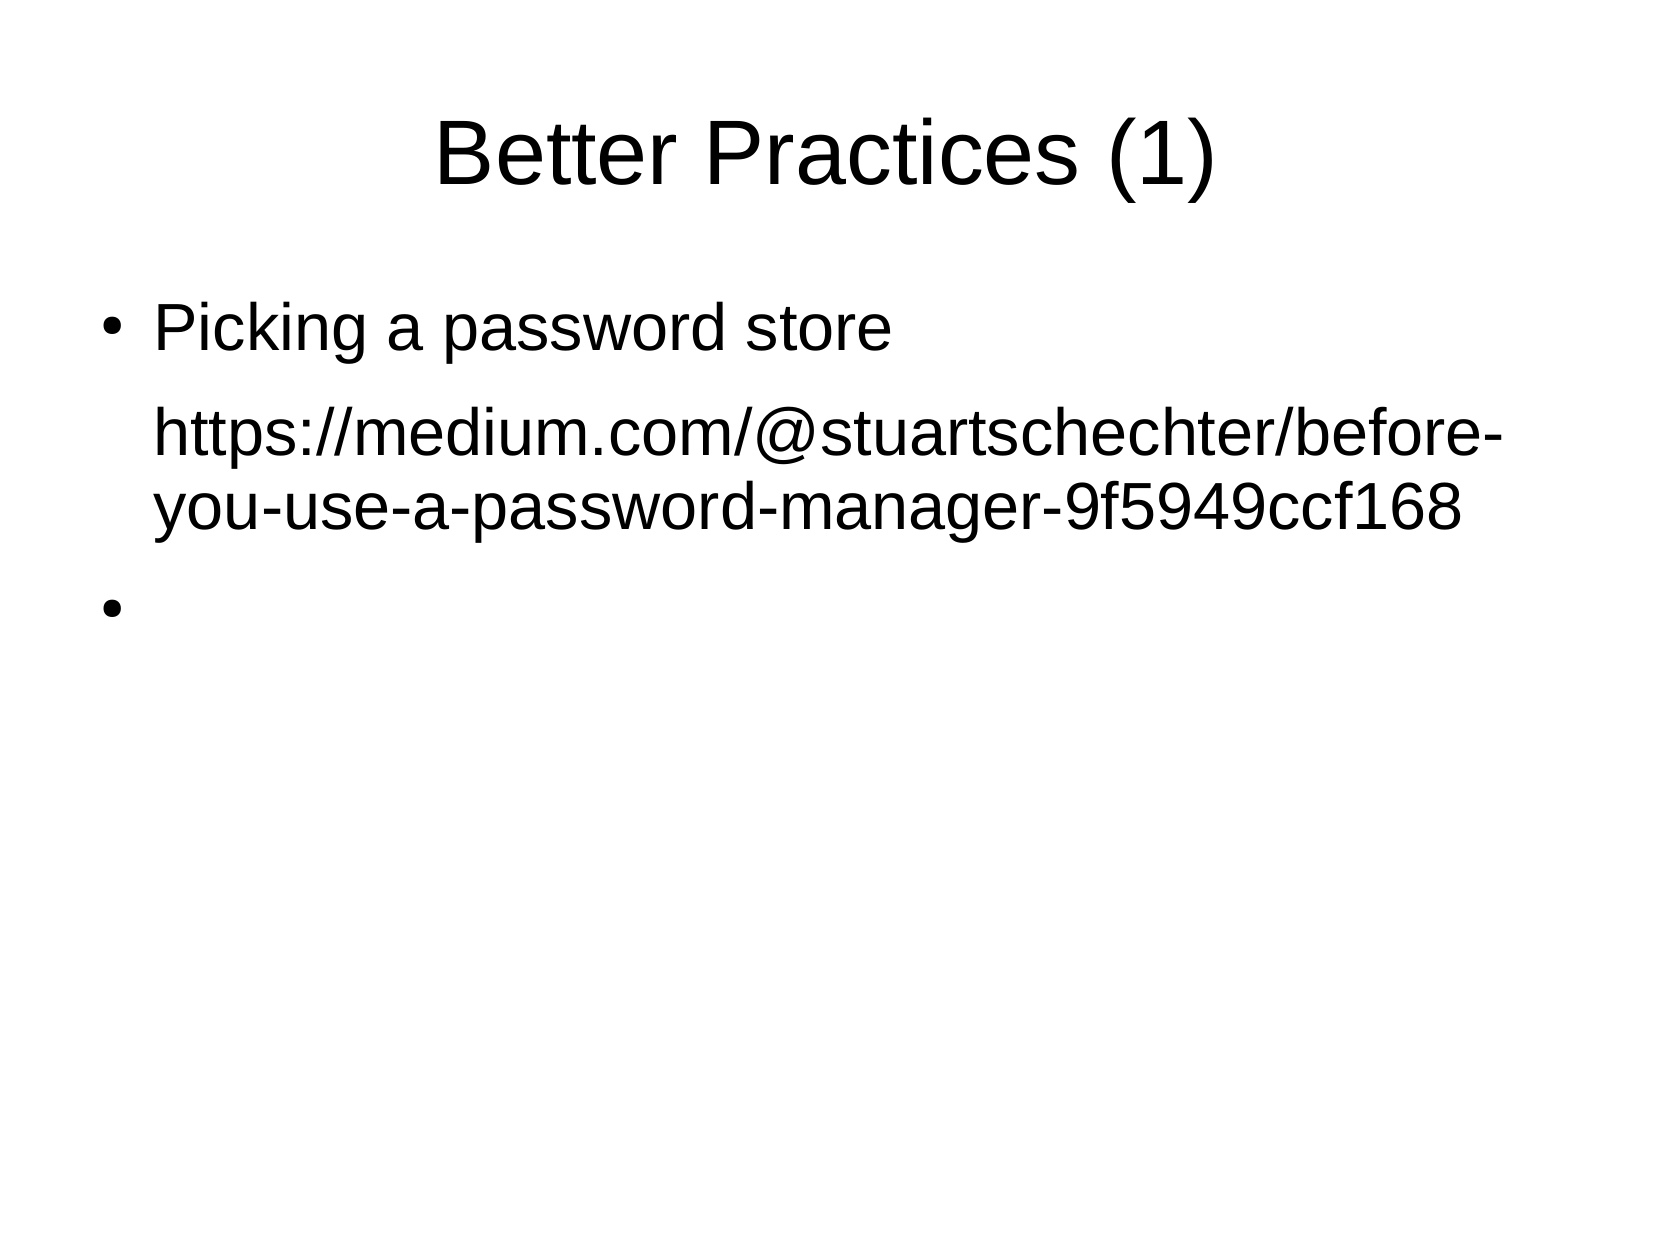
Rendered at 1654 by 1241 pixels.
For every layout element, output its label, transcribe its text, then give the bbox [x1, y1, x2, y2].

title Better Practices (1) [82, 49, 1571, 257]
list Picking a password store https://medium.com/@stuartschechter/before-you-use-a-password-manager-9f5949ccf168 [82, 290, 1571, 1010]
